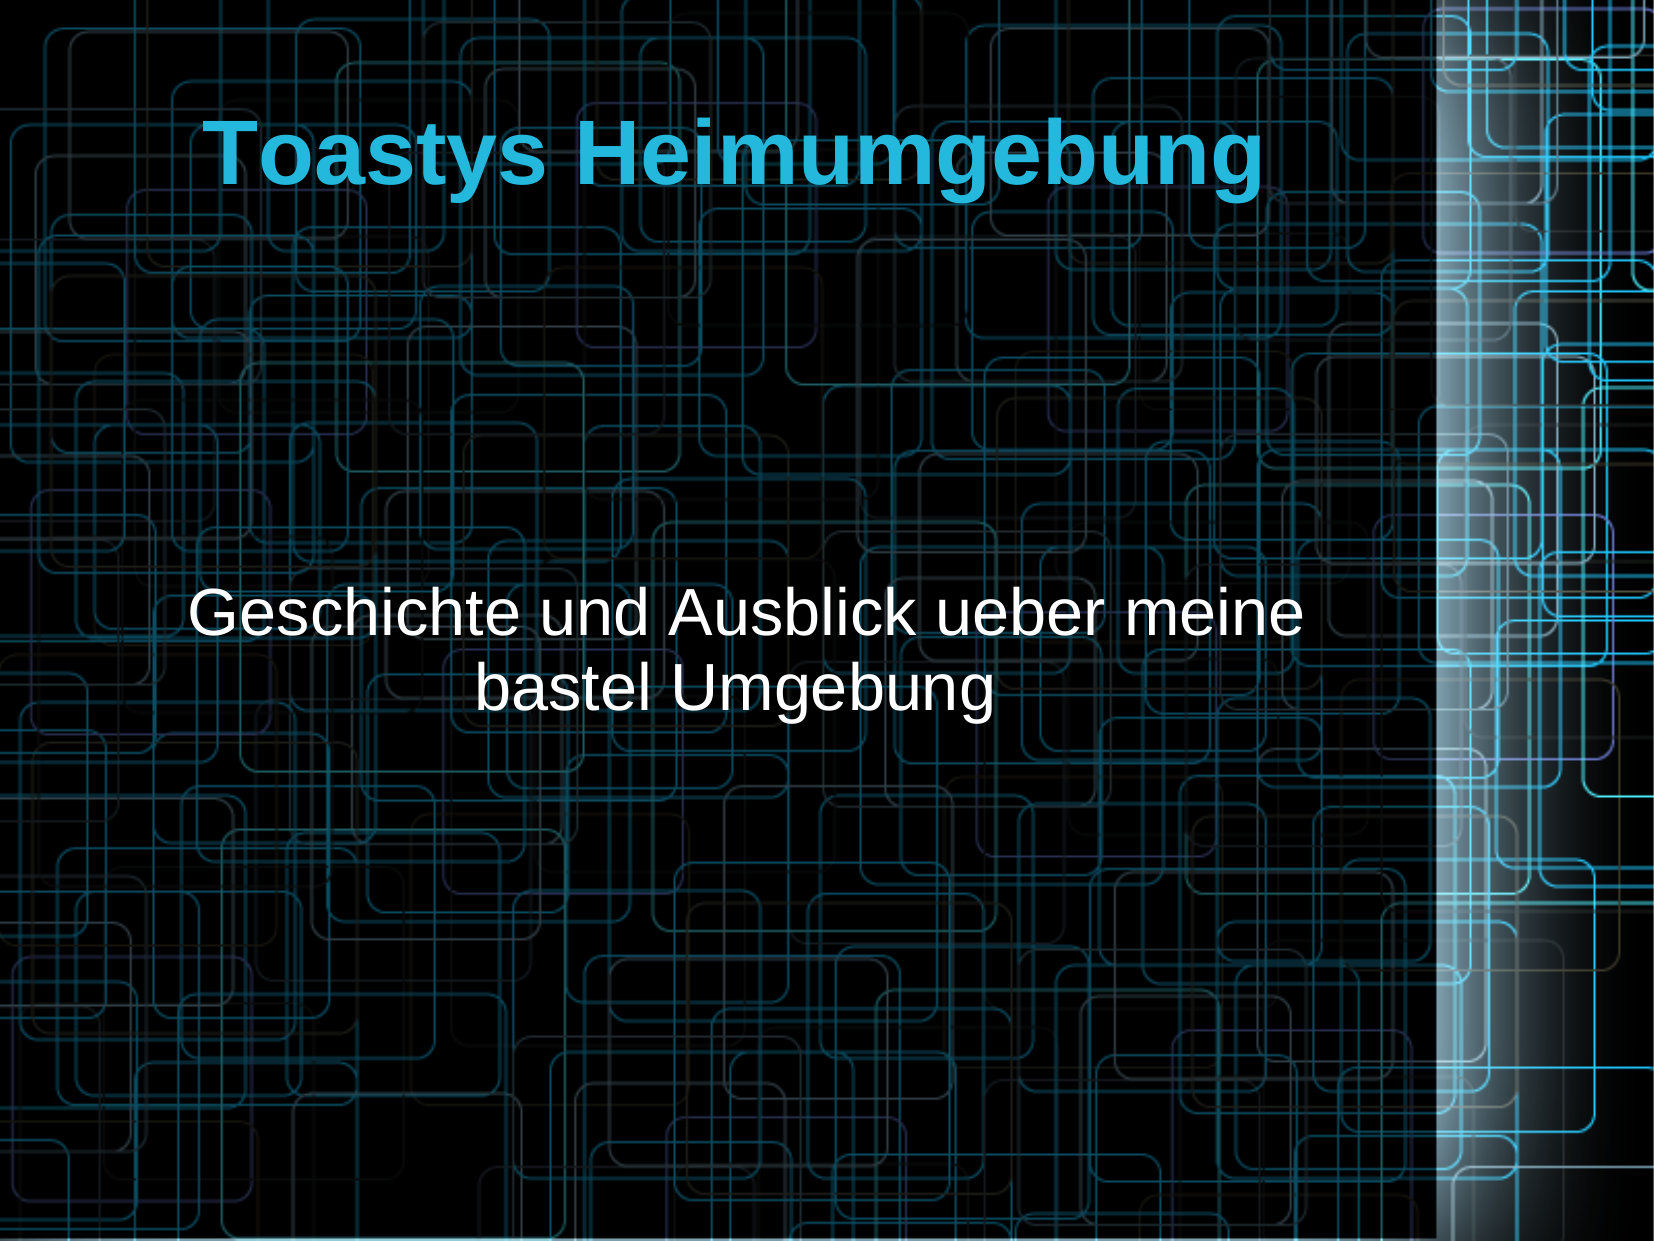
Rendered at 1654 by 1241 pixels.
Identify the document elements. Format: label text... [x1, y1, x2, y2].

picture [0, 0, 1654, 1241]
subtitle Geschichte und Ausblick ueber meine bastel Umgebung [82, 290, 1388, 1010]
title Toastys Heimumgebung [82, 49, 1388, 257]
